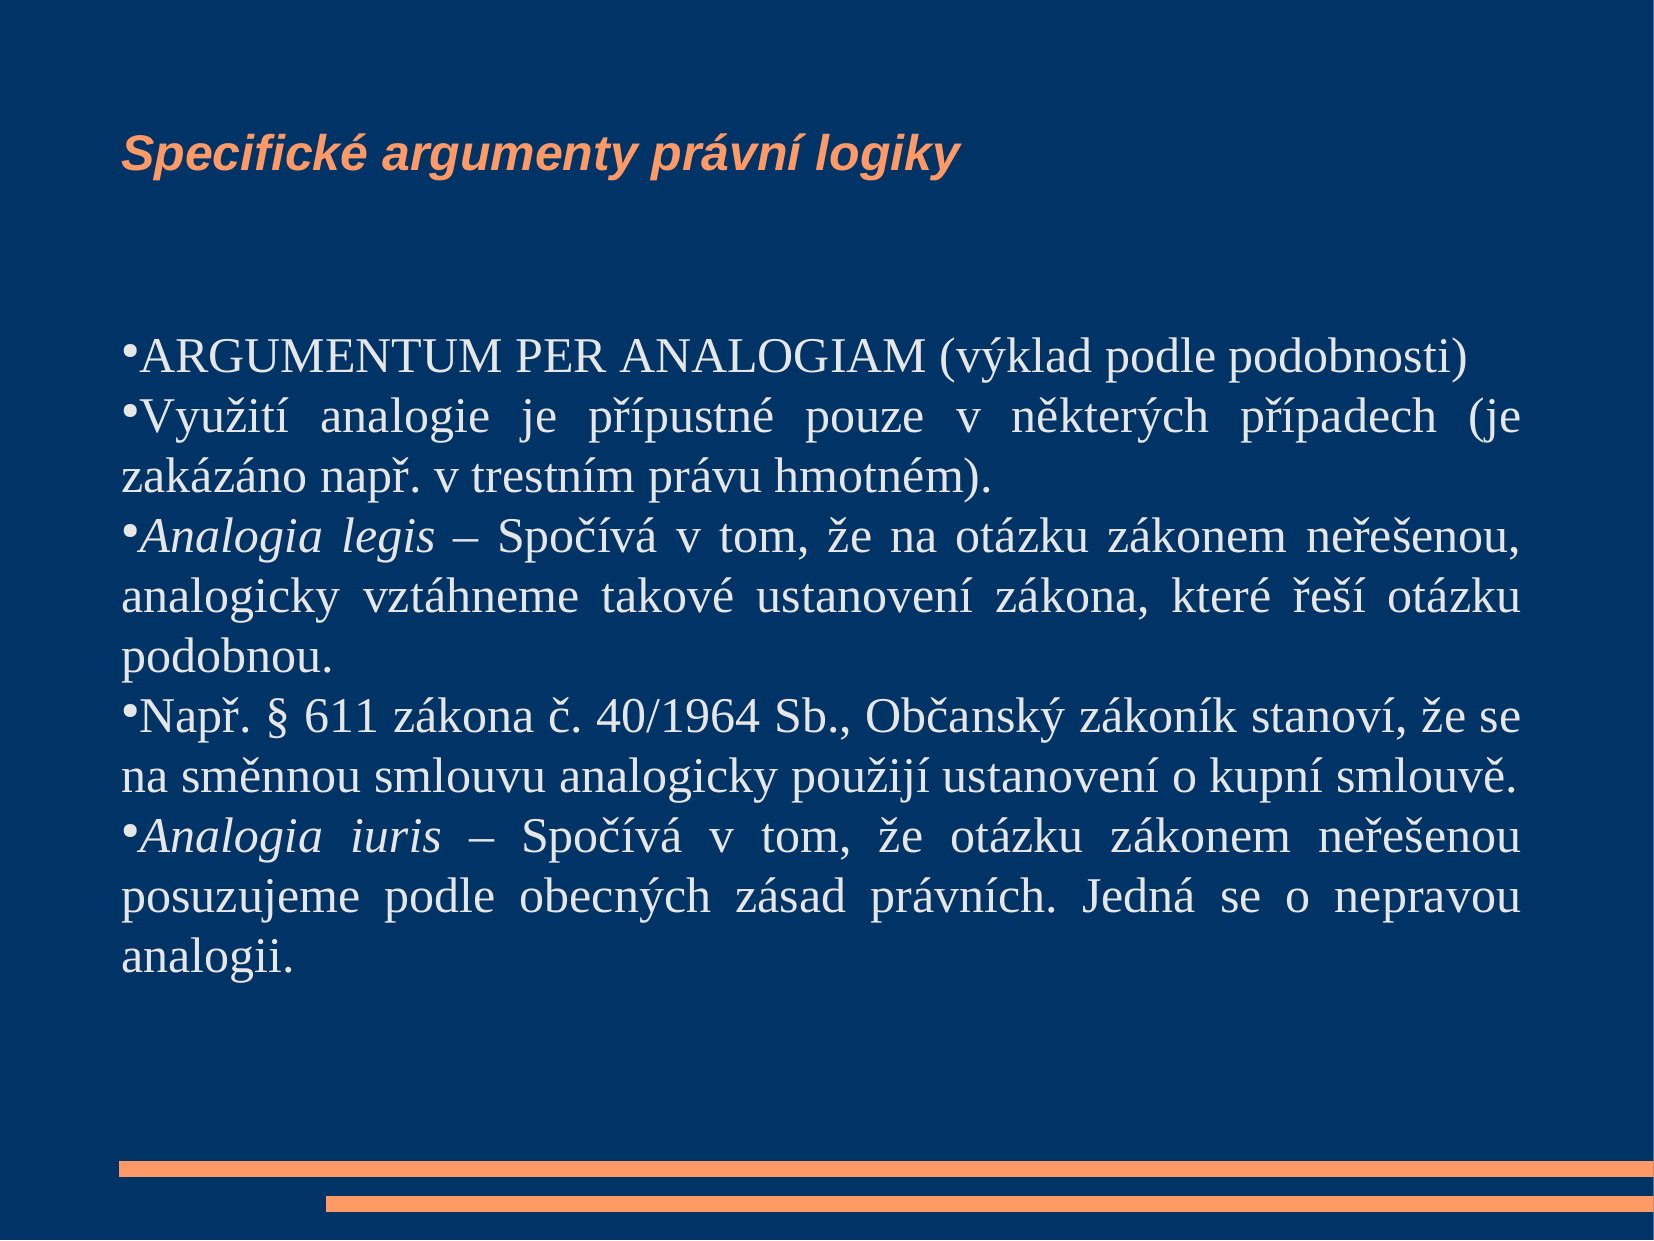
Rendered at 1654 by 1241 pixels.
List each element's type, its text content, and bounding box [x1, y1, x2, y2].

title Specifické argumenty právní logiky [121, 46, 1534, 254]
list ARGUMENTUM PER ANALOGIAM (výklad podle podobnosti) Využití analogie je přípustné pouze v některých případech (je zakázáno např. v trestním právu hmotném). Analogia legis – Spočívá v tom, že na otázku zákonem neřešenou, analogicky vztáhneme takové ustanovení zákona, které řeší otázku podobnou. Např. § 611 zákona č. 40/1964 Sb., Občanský zákoník stanoví, že se na směnnou smlouvu analogicky použijí ustanovení o kupní smlouvě. Analogia iuris – Spočívá v tom, že otázku zákonem neřešenou posuzujeme podle obecných zásad právních. Jedná se o nepravou analogii. [121, 322, 1561, 1132]
